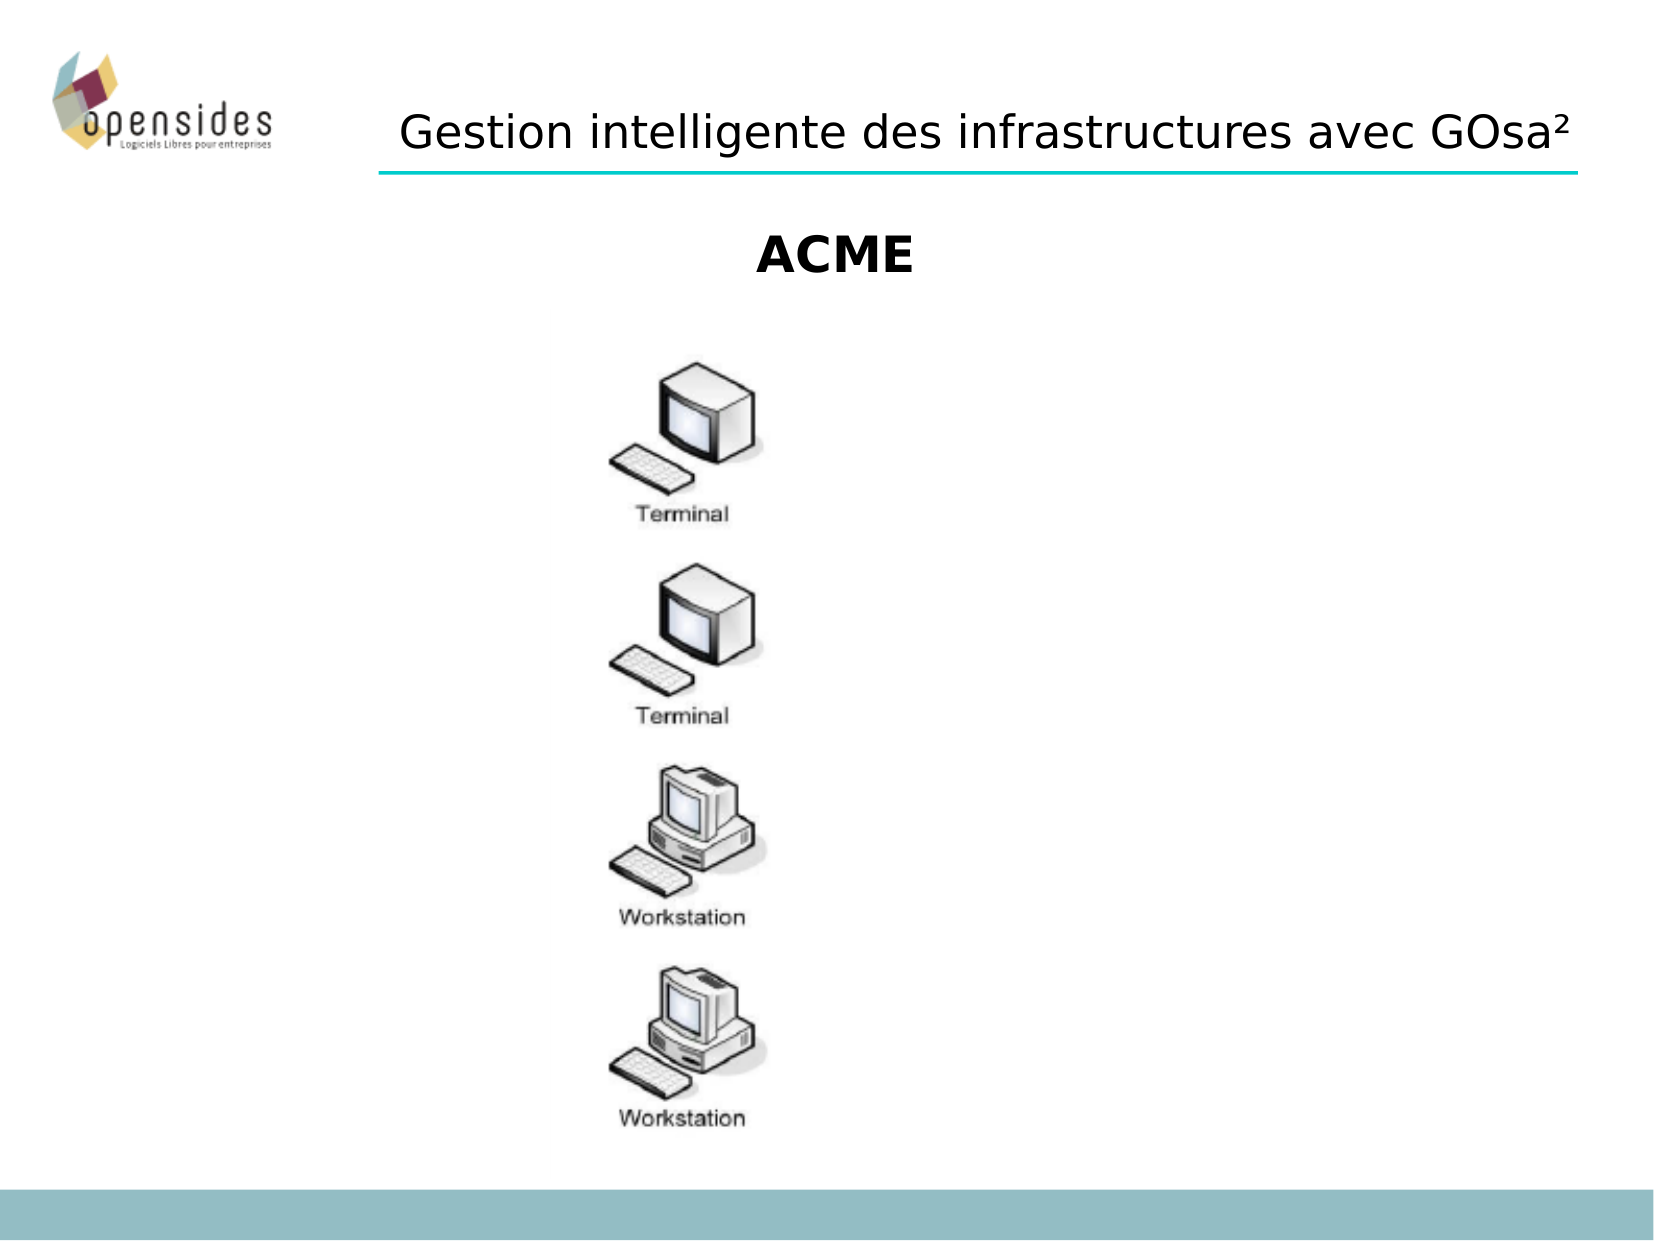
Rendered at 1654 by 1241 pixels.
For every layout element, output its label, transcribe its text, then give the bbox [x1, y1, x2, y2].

text_box [0, 1189, 1654, 1241]
picture [22, 30, 308, 187]
list ACME [121, 226, 1534, 363]
picture [549, 309, 837, 1179]
text_box [378, 171, 1578, 175]
text_box Gestion intelligente des infrastructures avec GOsa² [317, 98, 1654, 167]
